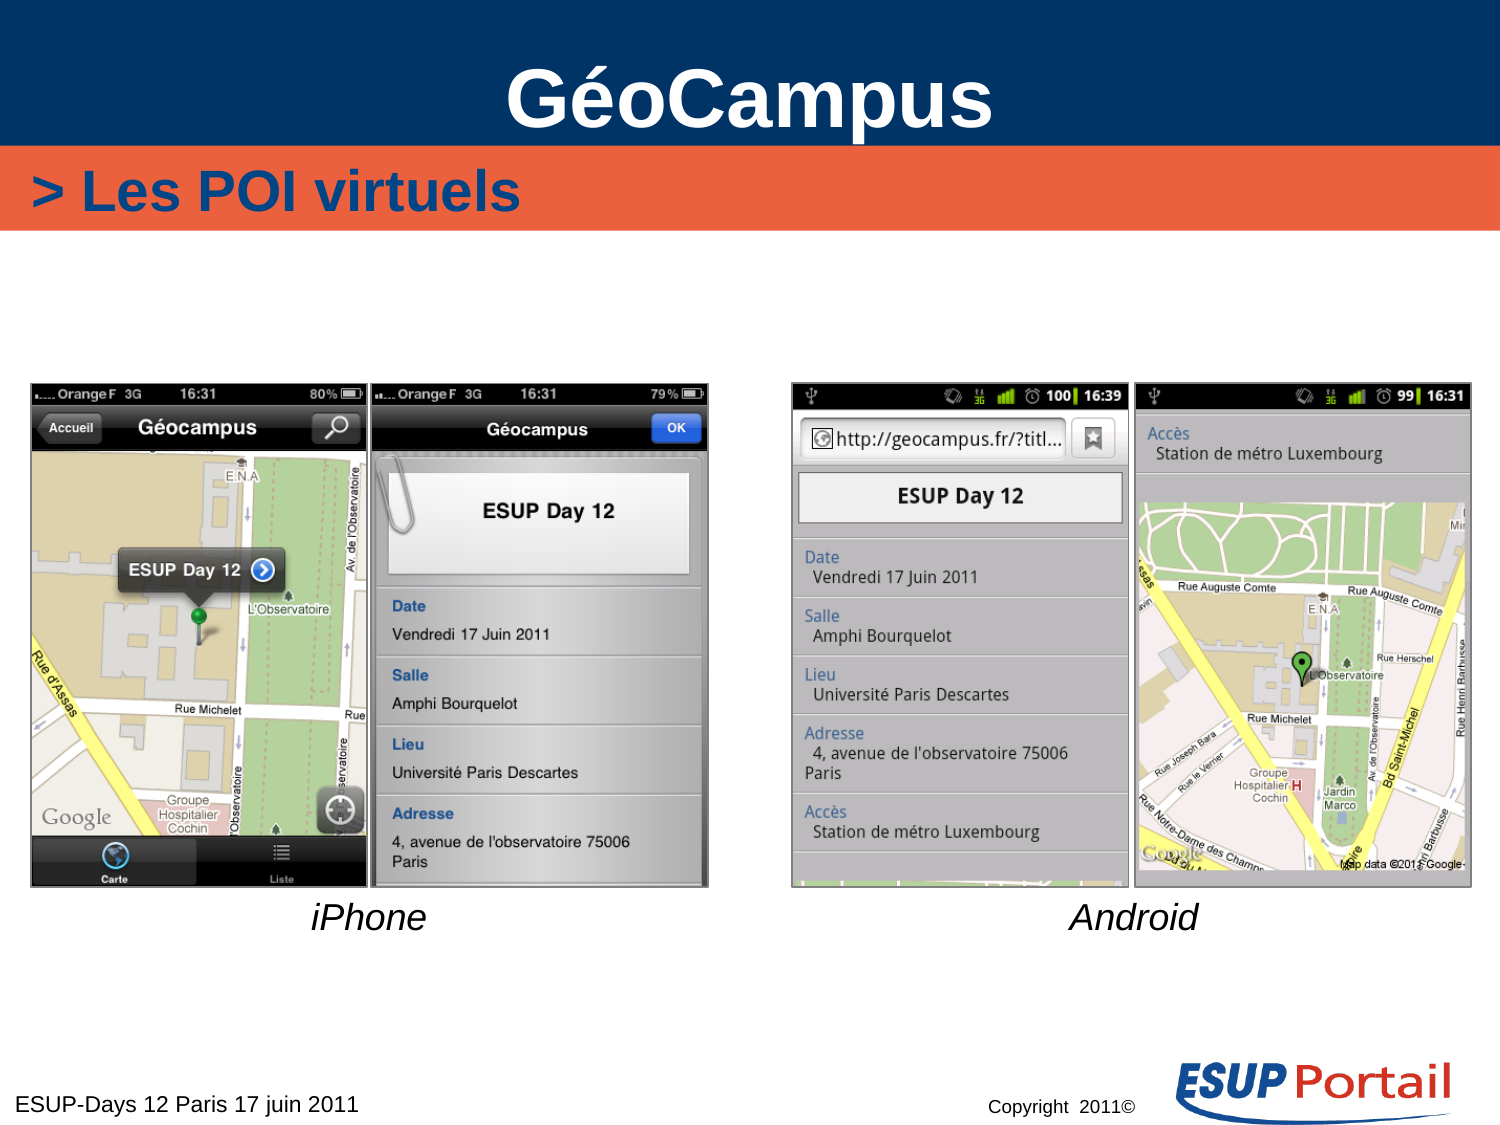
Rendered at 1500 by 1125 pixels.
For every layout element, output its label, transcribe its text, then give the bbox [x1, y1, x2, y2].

picture [1135, 383, 1471, 885]
picture [792, 383, 1128, 885]
text_box > Les POI virtuels [0, 145, 1500, 231]
text_box Android [791, 885, 1477, 946]
text_box ESUP-Days 12 Paris 17 juin 2011 [0, 1070, 632, 1125]
text_box GéoCampus [0, 0, 1500, 145]
picture [371, 384, 707, 885]
picture [31, 384, 366, 885]
picture [1175, 1062, 1451, 1125]
text_box iPhone [29, 885, 709, 946]
